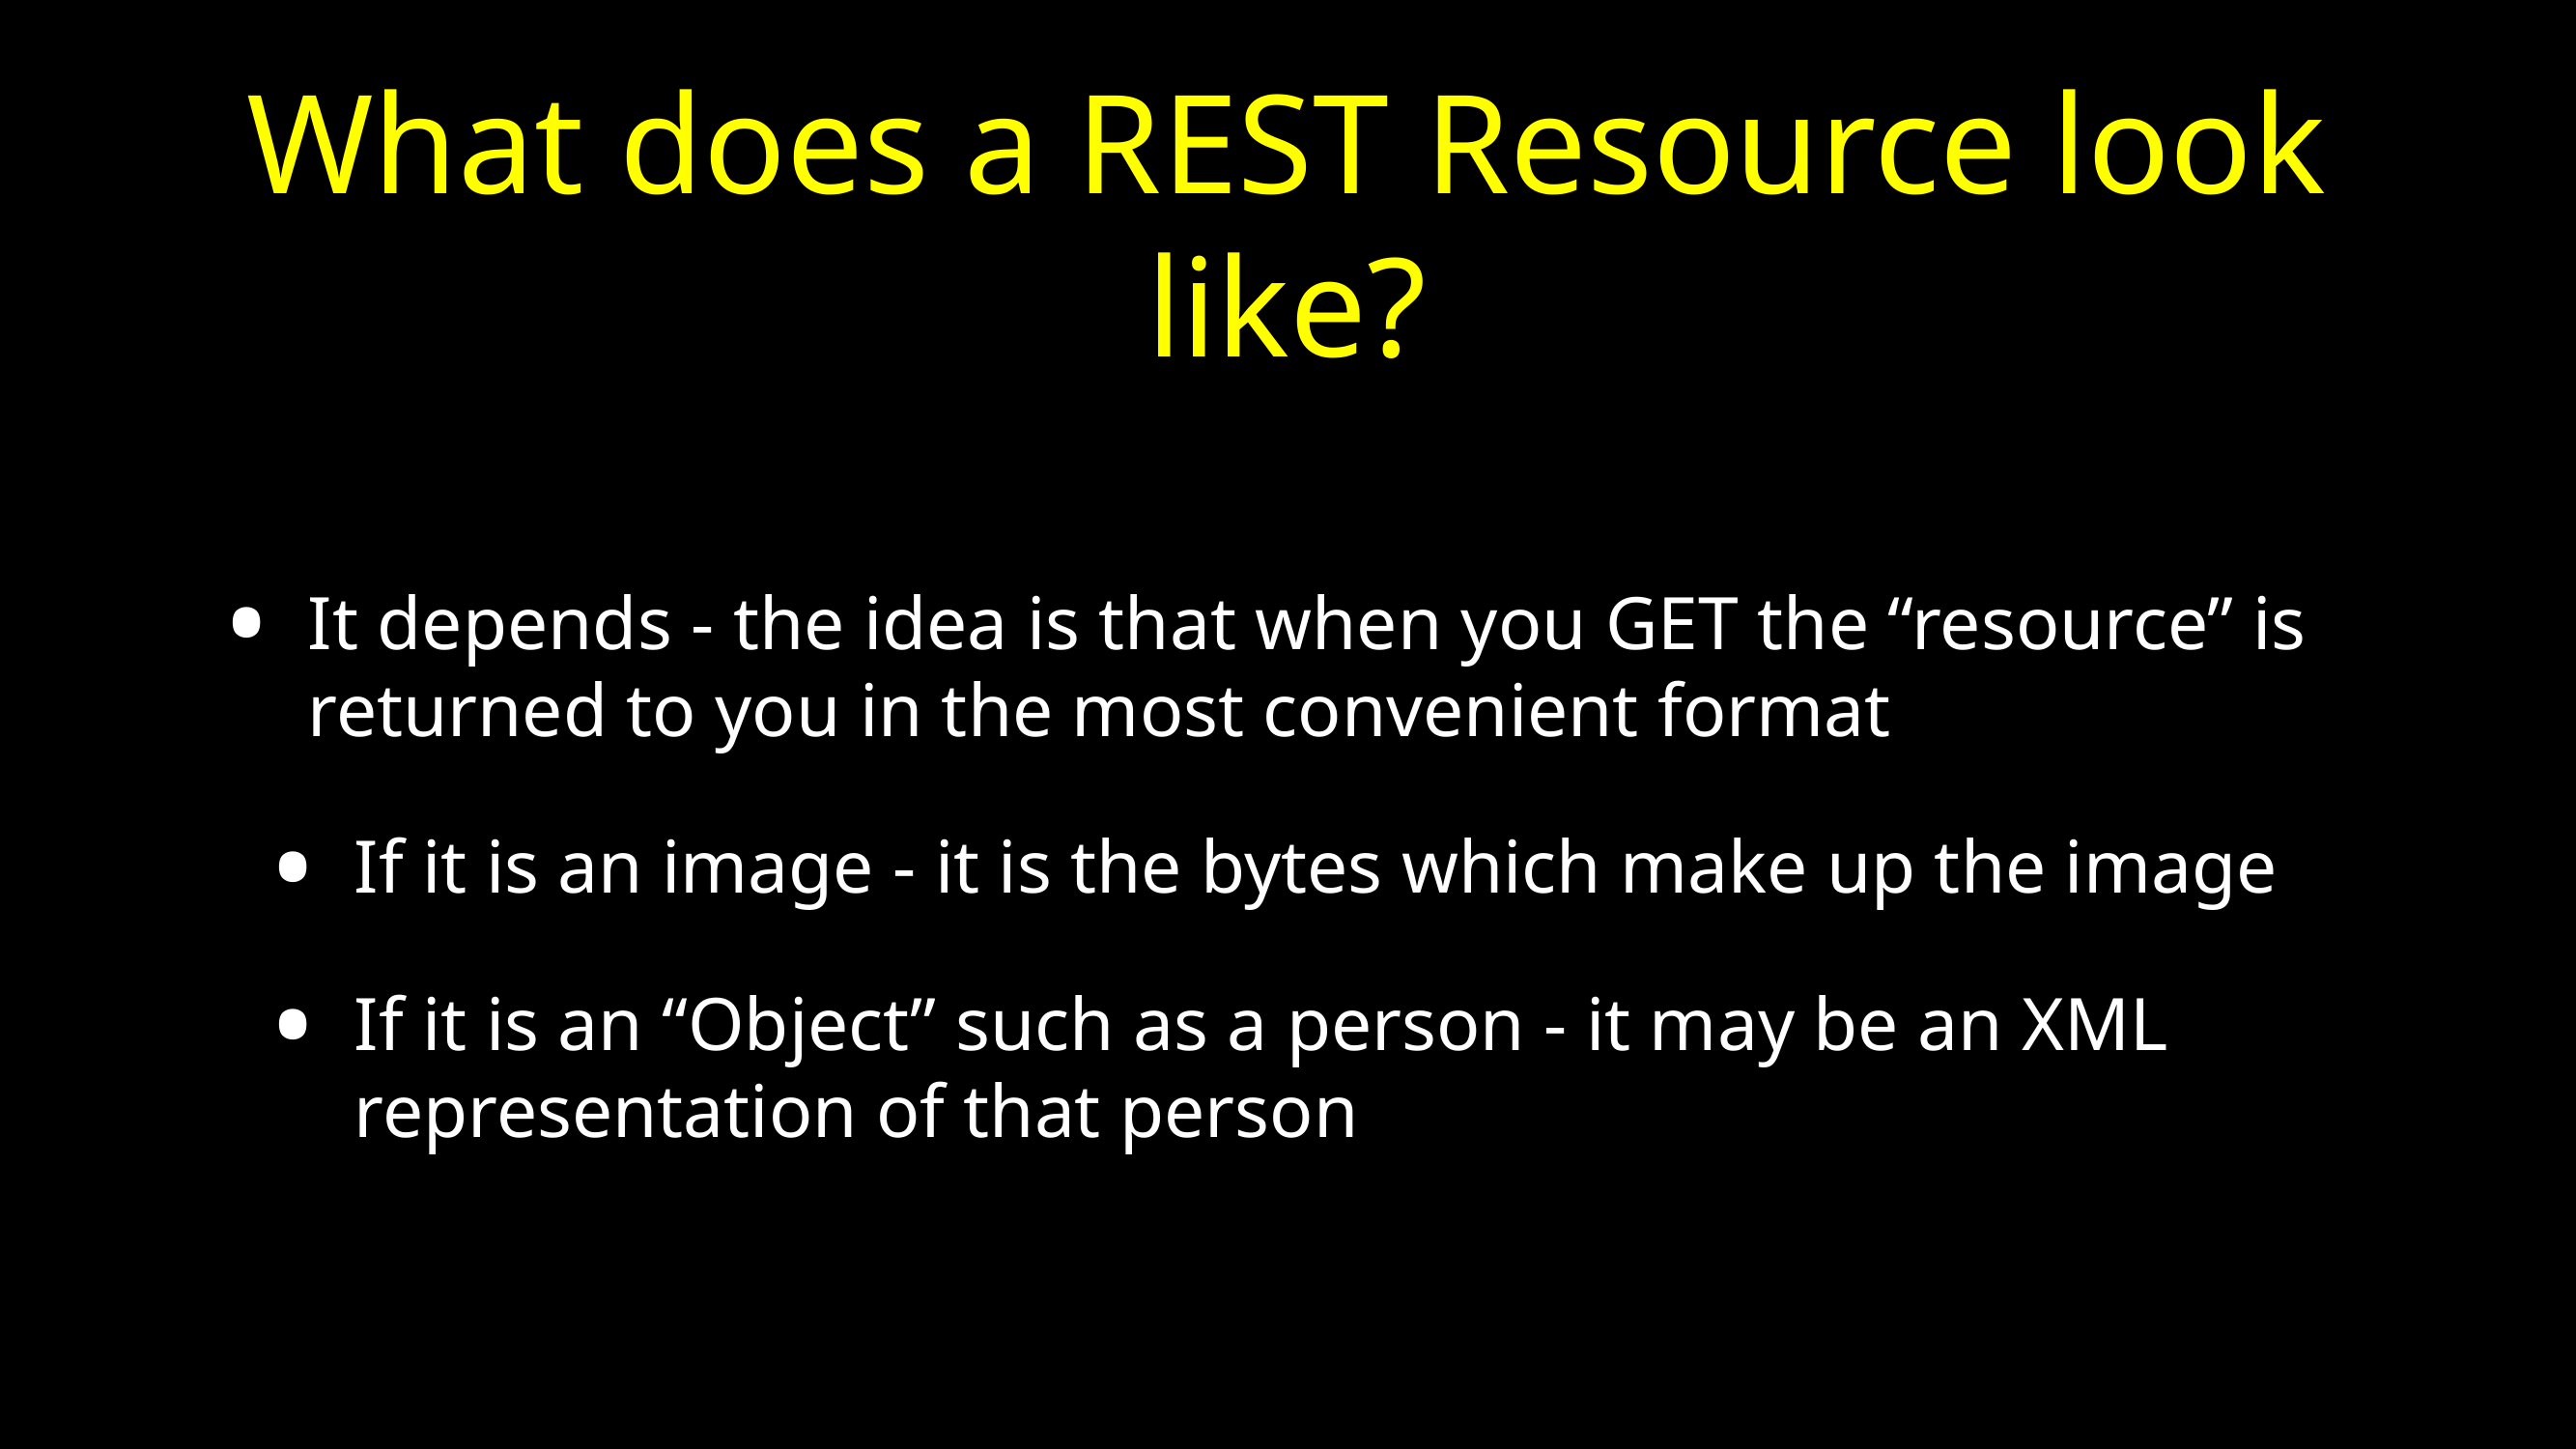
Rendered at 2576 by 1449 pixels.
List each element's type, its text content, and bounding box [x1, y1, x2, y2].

list It depends - the idea is that when you GET the “resource” is returned to you in the most convenient format If it is an image - it is the bytes which make up the image If it is an “Object” such as a person - it may be an XML representation of that person [183, 412, 2392, 1317]
title What does a REST Resource look like? [183, 38, 2392, 403]
